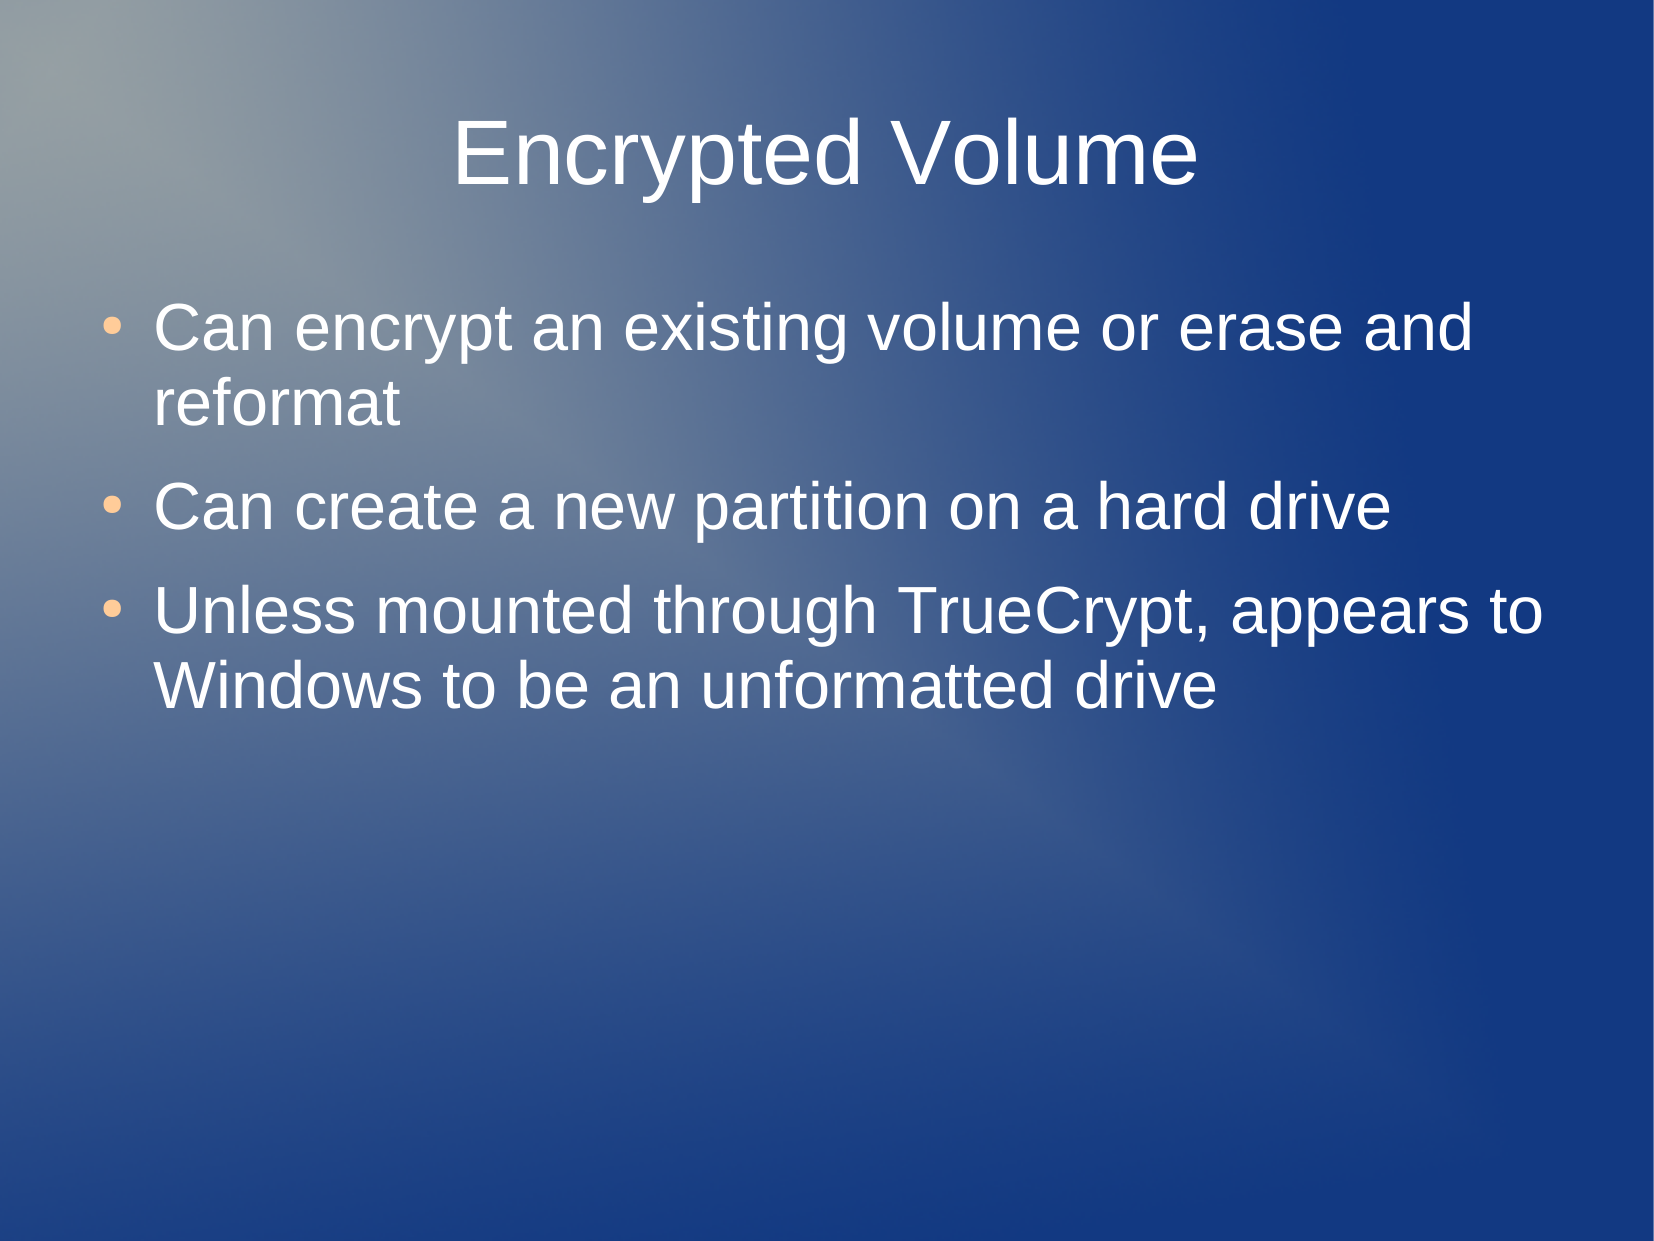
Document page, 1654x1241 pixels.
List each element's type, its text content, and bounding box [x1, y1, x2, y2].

list Can encrypt an existing volume or erase and reformat Can create a new partition on a hard drive Unless mounted through TrueCrypt, appears to Windows to be an unformatted drive [82, 290, 1571, 1109]
title Encrypted Volume [82, 49, 1571, 257]
picture [0, 0, 1654, 1241]
